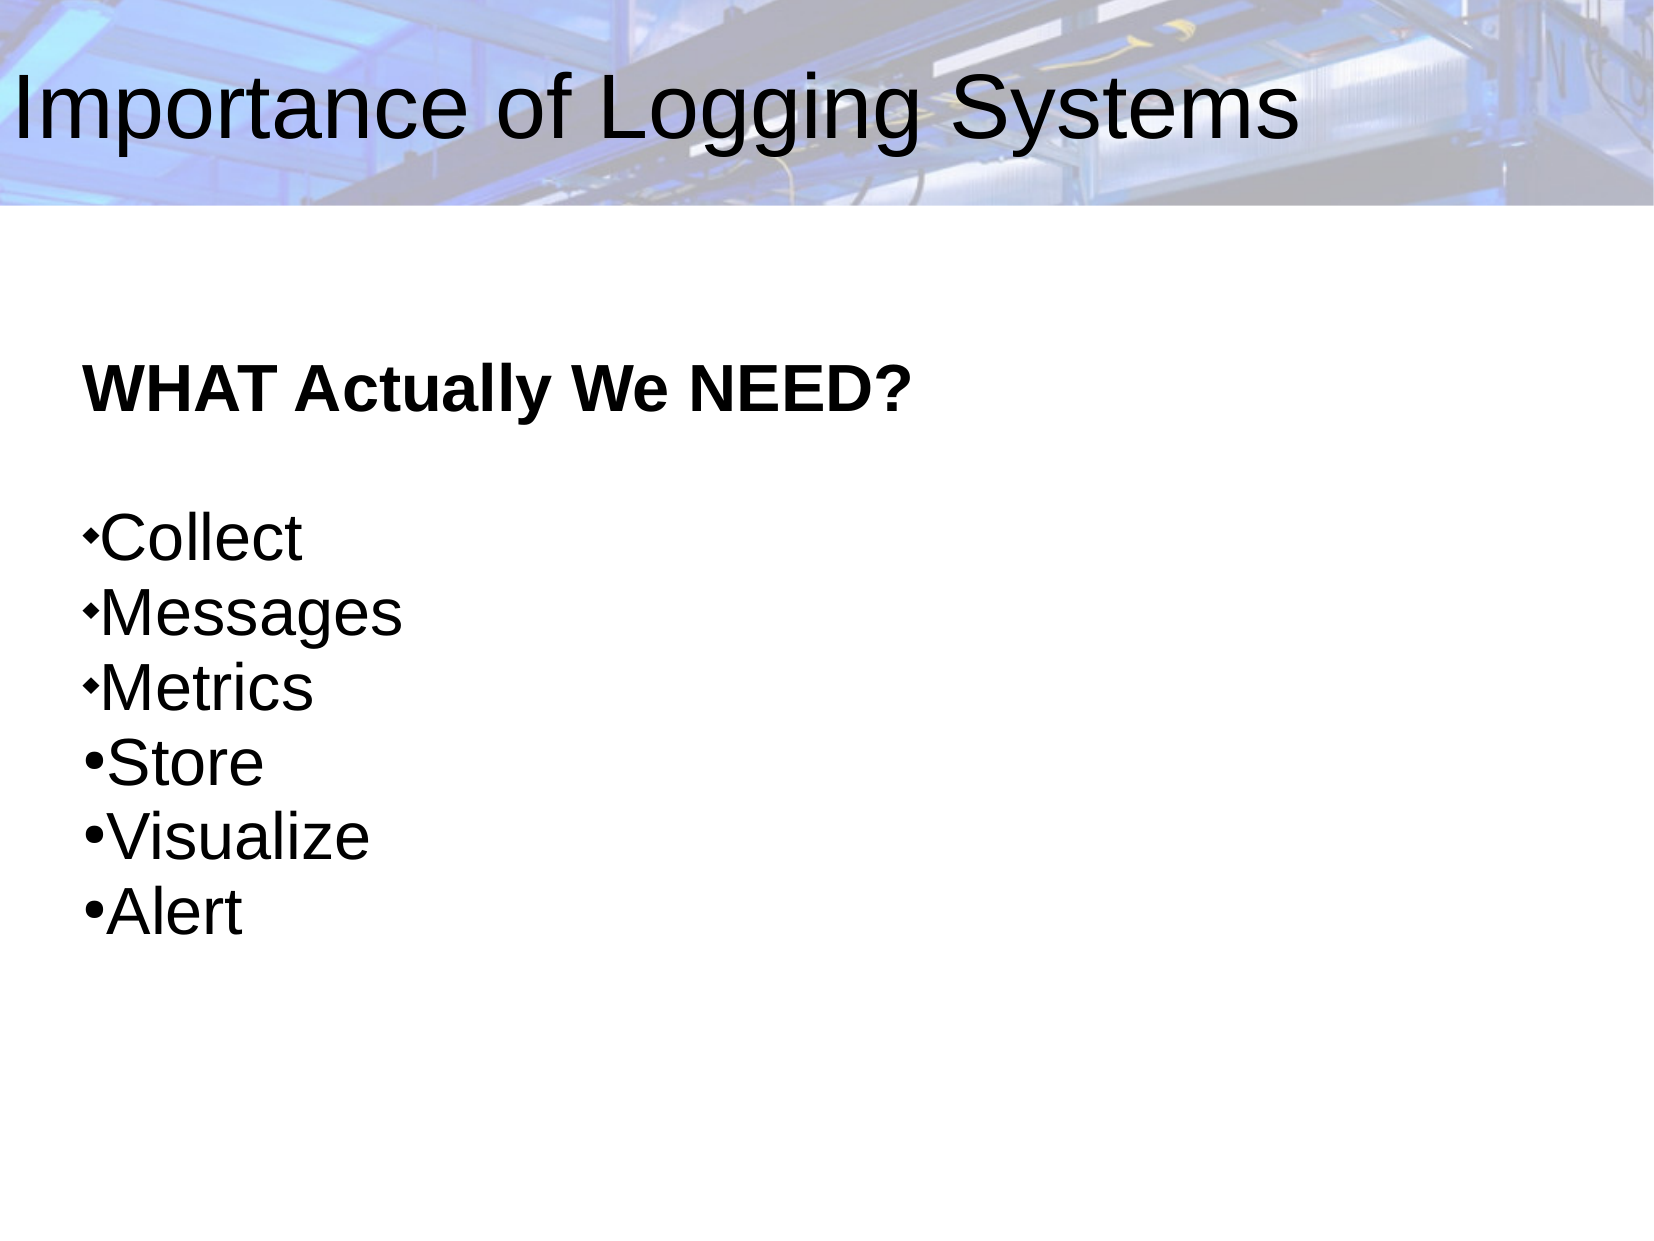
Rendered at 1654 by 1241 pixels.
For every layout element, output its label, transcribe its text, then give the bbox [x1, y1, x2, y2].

picture [0, 0, 1654, 1241]
subtitle WHAT Actually We NEED? Collect Messages Metrics Store Visualize Alert [82, 290, 1538, 1010]
title Importance of Logging Systems [11, 2, 1501, 211]
